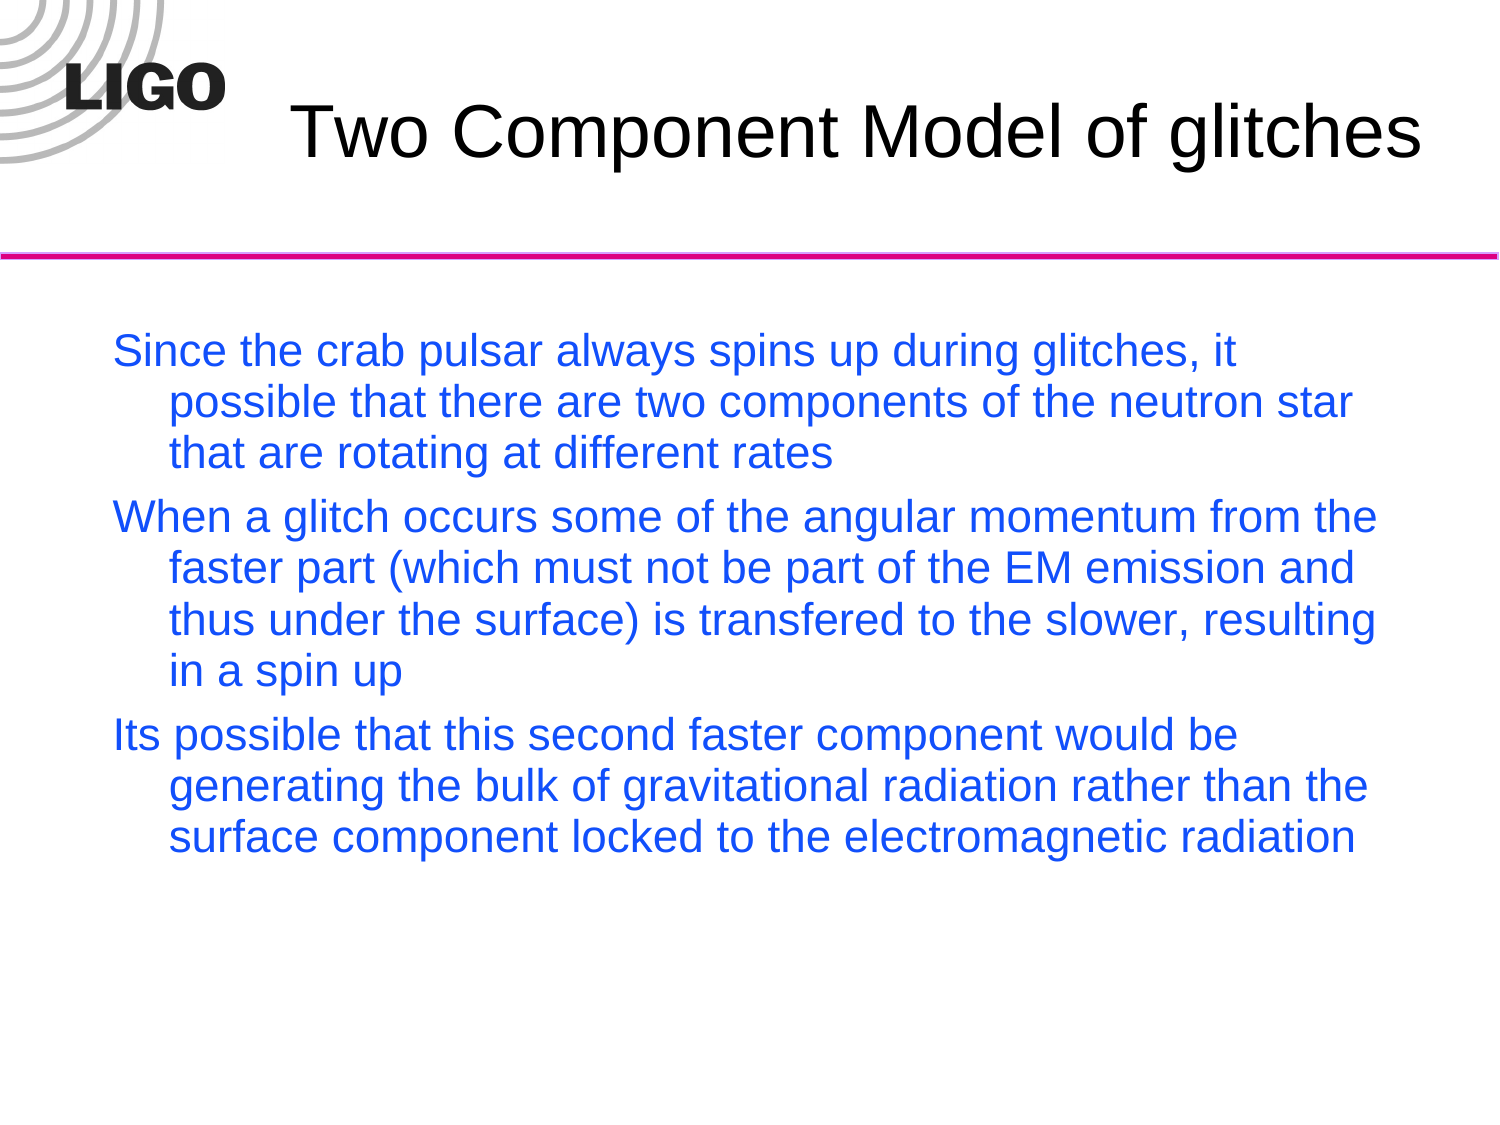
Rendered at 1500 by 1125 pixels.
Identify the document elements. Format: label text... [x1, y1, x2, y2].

list Since the crab pulsar always spins up during glitches, it possible that there are two components of the neutron star that are rotating at different rates When a glitch occurs some of the angular momentum from the faster part (which must not be part of the EM emission and thus under the surface) is transfered to the slower, resulting in a spin up Its possible that this second faster component would be generating the bulk of gravitational radiation rather than the surface component locked to the electromagnetic radiation [112, 324, 1388, 1030]
title Two Component Model of glitches [262, 37, 1450, 225]
